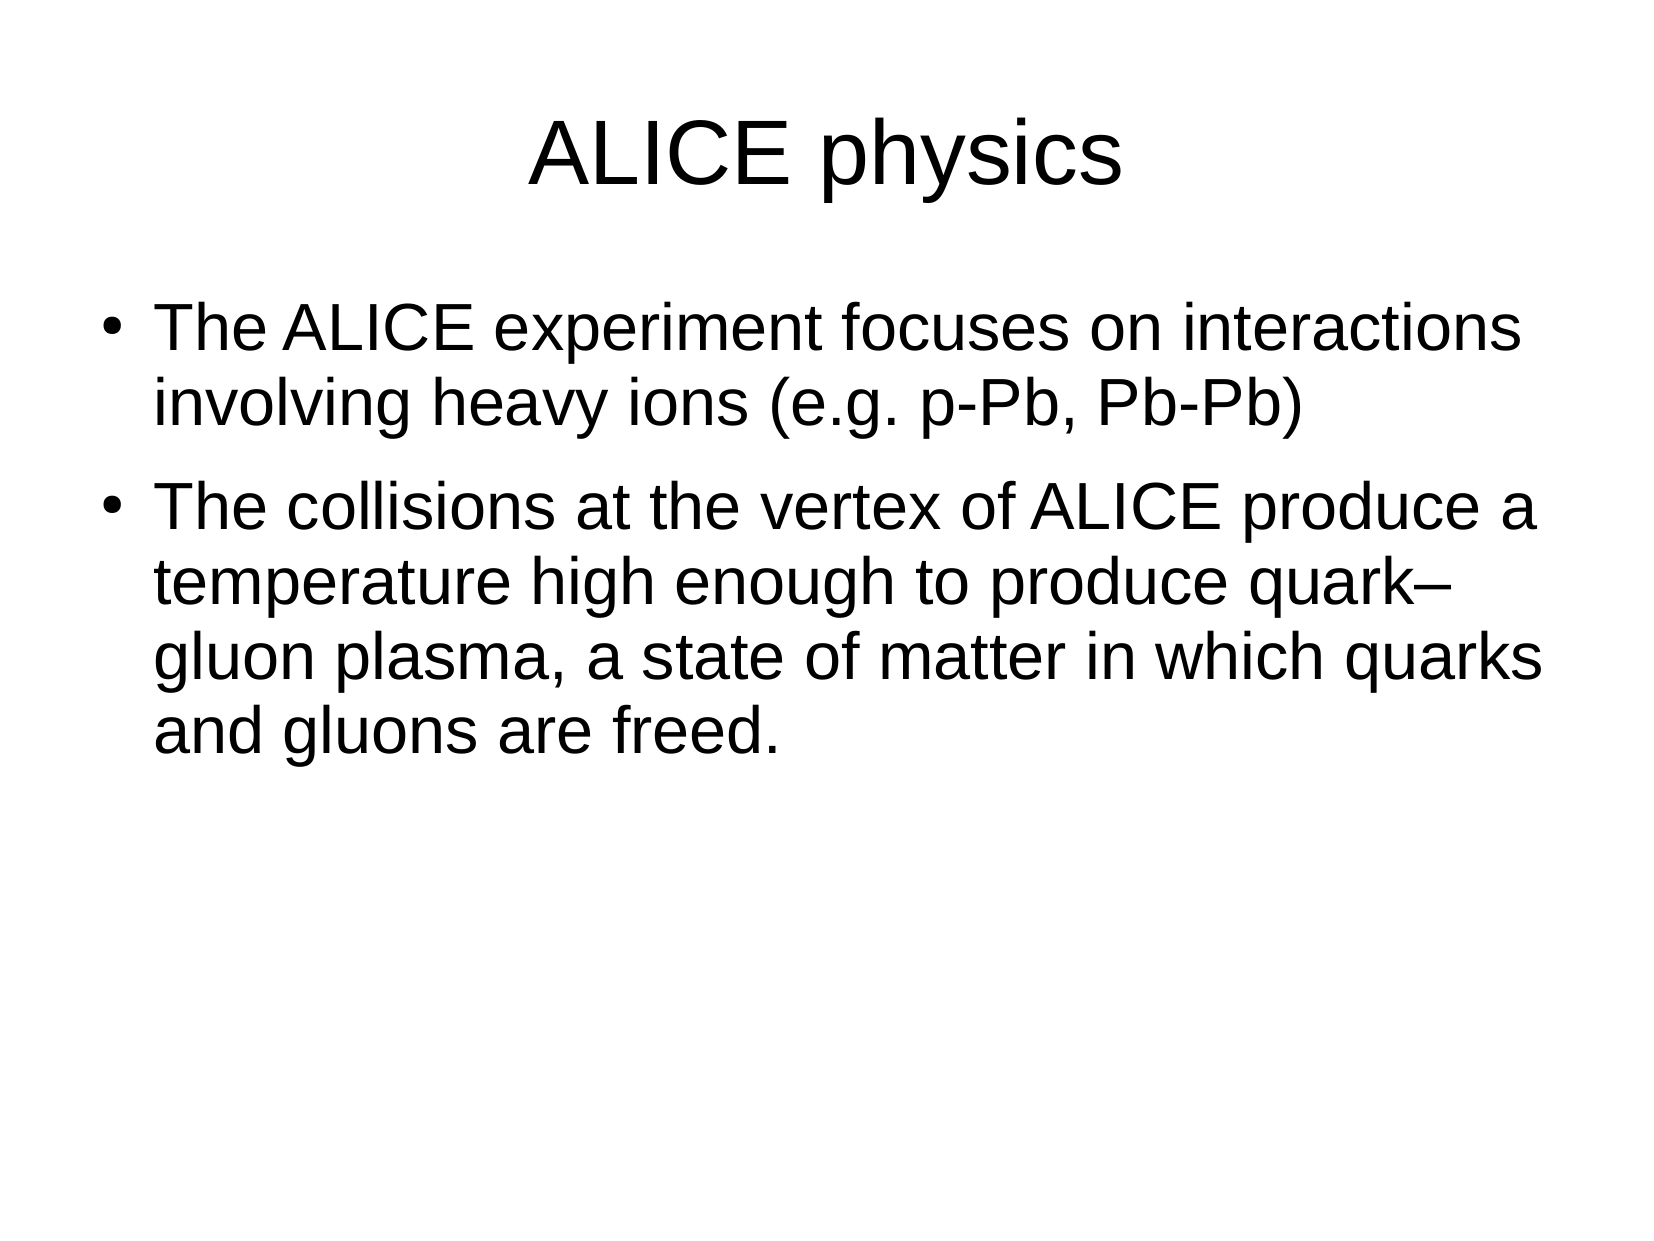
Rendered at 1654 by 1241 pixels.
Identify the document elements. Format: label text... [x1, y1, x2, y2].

title ALICE physics [82, 49, 1571, 257]
list The ALICE experiment focuses on interactions involving heavy ions (e.g. p-Pb, Pb-Pb) The collisions at the vertex of ALICE produce a temperature high enough to produce quark–gluon plasma, a state of matter in which quarks and gluons are freed. [82, 290, 1571, 1010]
